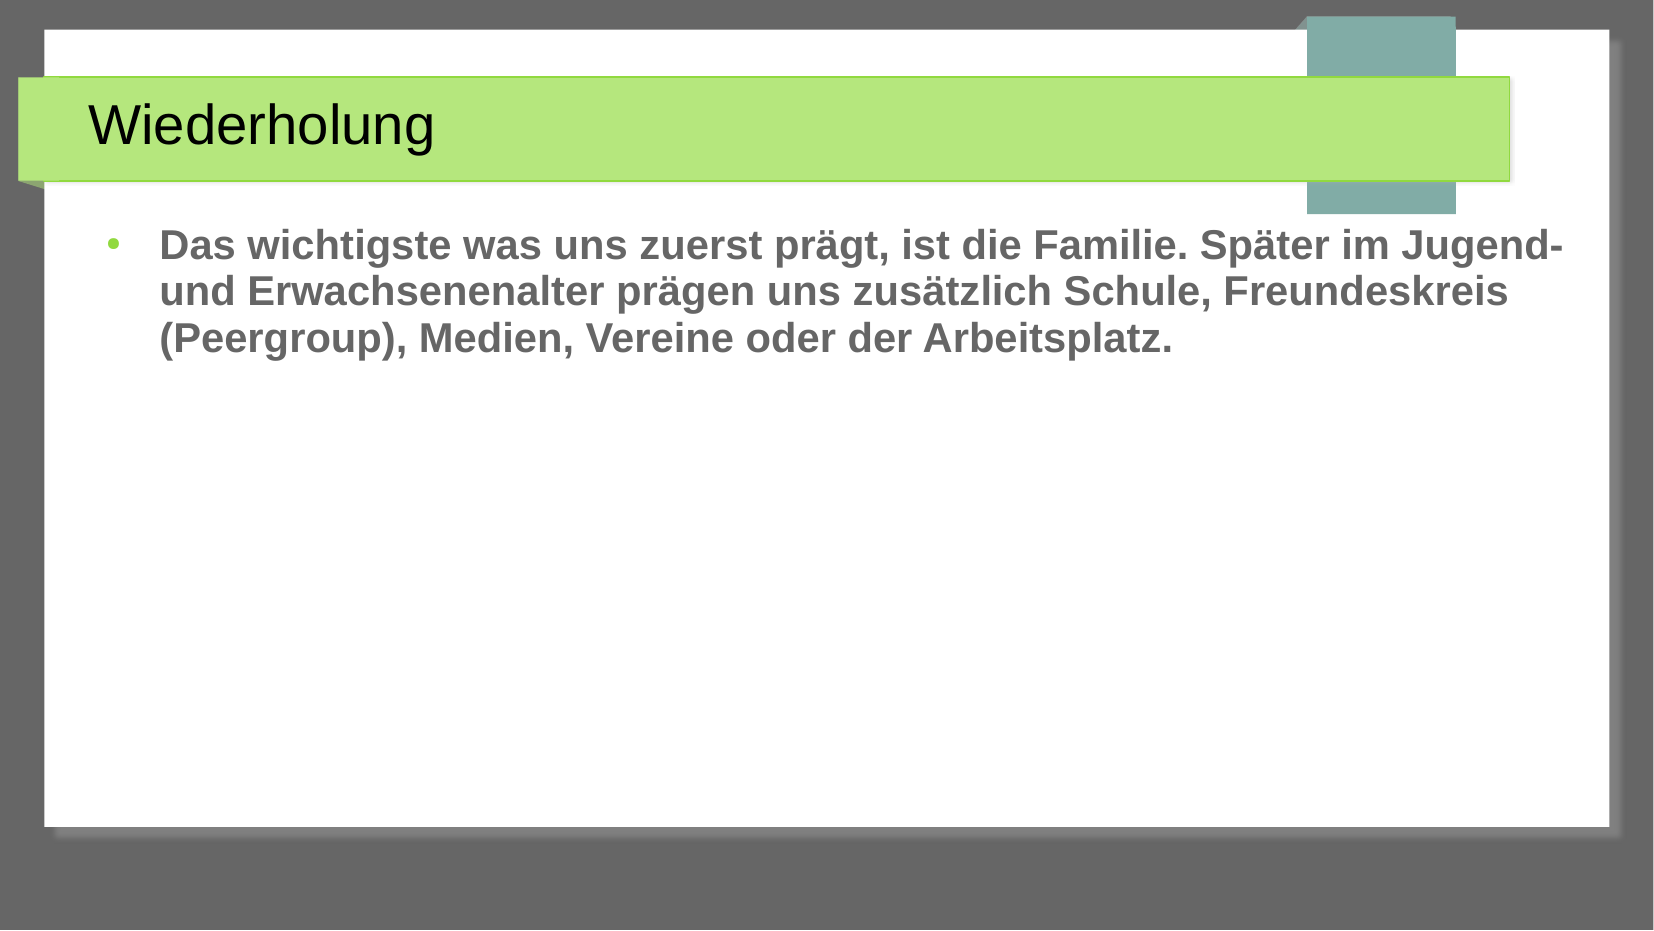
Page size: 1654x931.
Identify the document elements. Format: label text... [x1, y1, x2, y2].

title Wiederholung [88, 73, 1506, 178]
list Das wichtigste was uns zuerst prägt, ist die Familie. Später im Jugend- und Erwachsenenalter prägen uns zusätzlich Schule, Freundeskreis (Peergroup), Medien, Vereine oder der Arbeitsplatz. [88, 221, 1565, 813]
